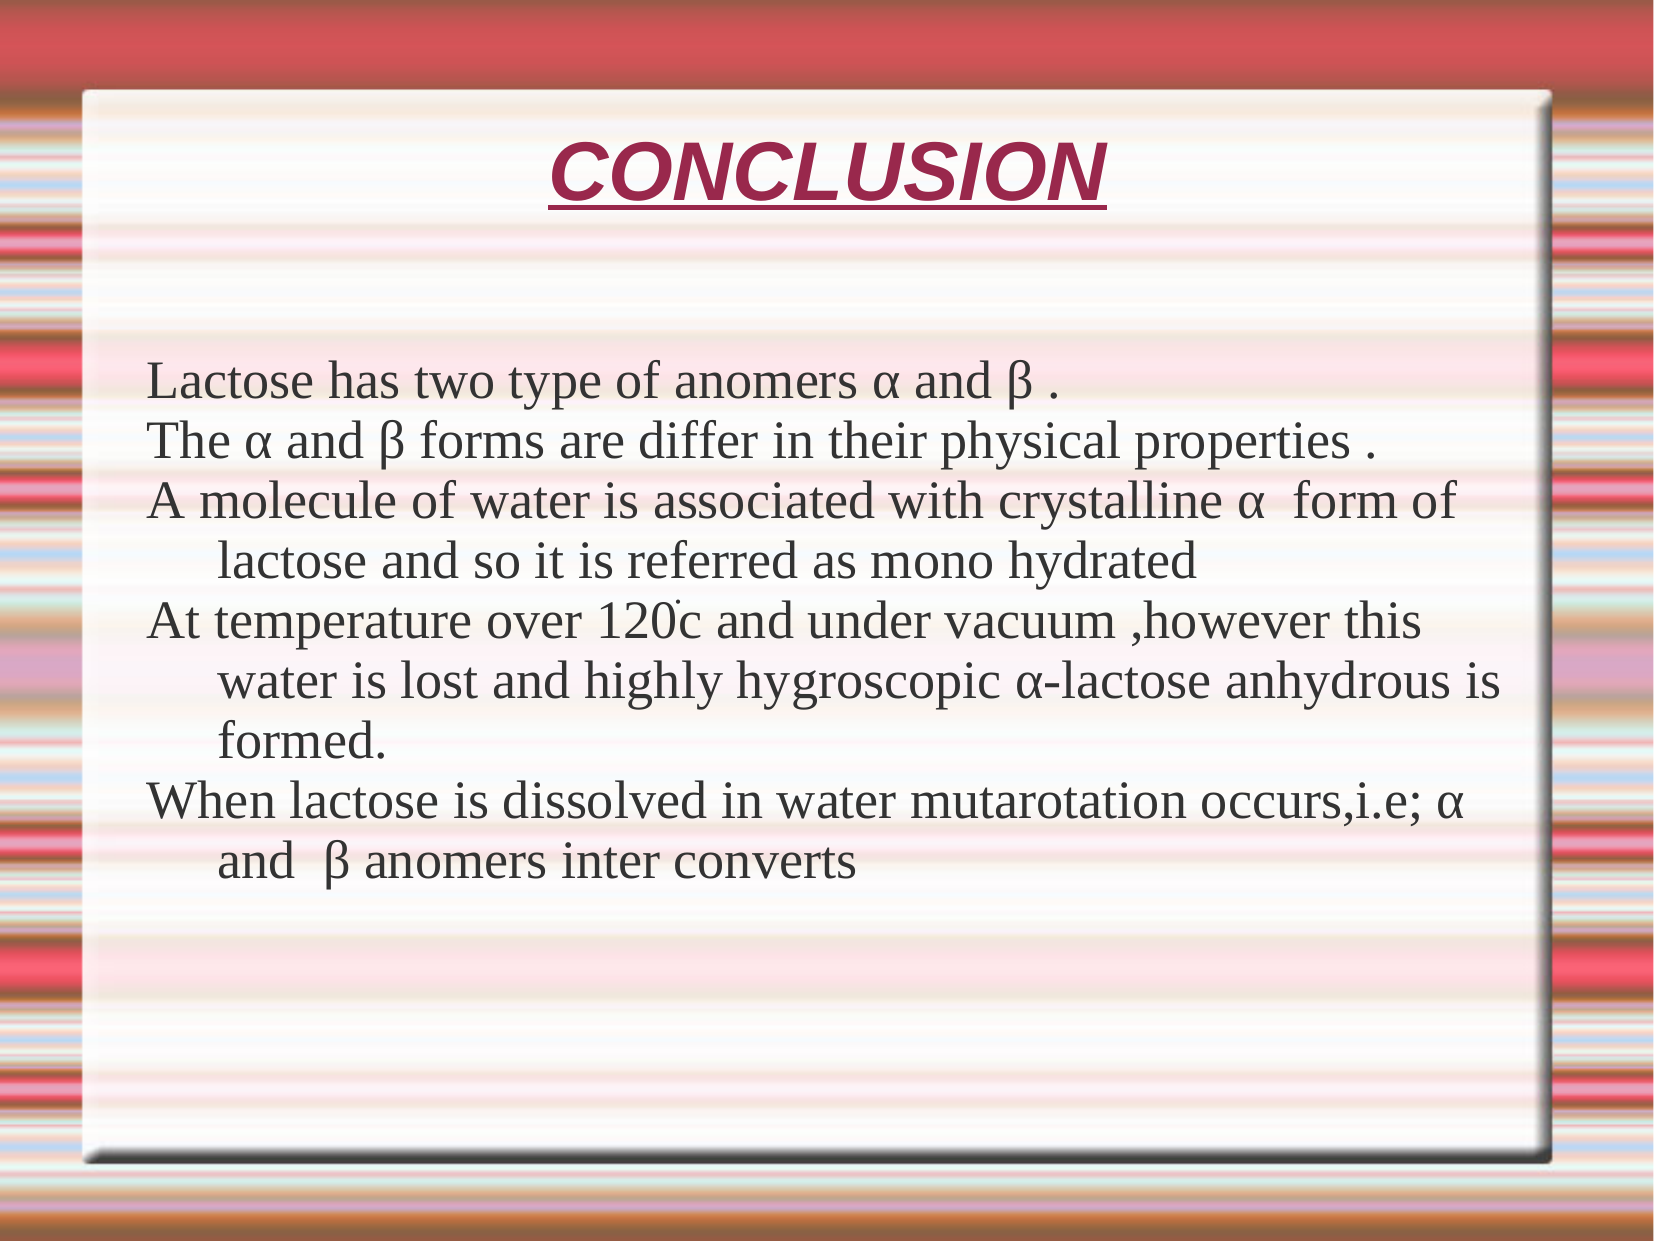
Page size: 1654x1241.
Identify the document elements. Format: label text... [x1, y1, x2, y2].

title CONCLUSION [121, 114, 1534, 322]
list Lactose has two type of anomers α and β . The α and β forms are differ in their physical properties . A molecule of water is associated with crystalline α form of lactose and so it is referred as mono hydrated At temperature over 120ׂ۫c and under vacuum ,however this water is lost and highly hygroscopic α-lactose anhydrous is formed. When lactose is dissolved in water mutarotation occurs,i.e; α and β anomers inter converts [134, 350, 1516, 1133]
picture [0, 0, 1654, 1241]
